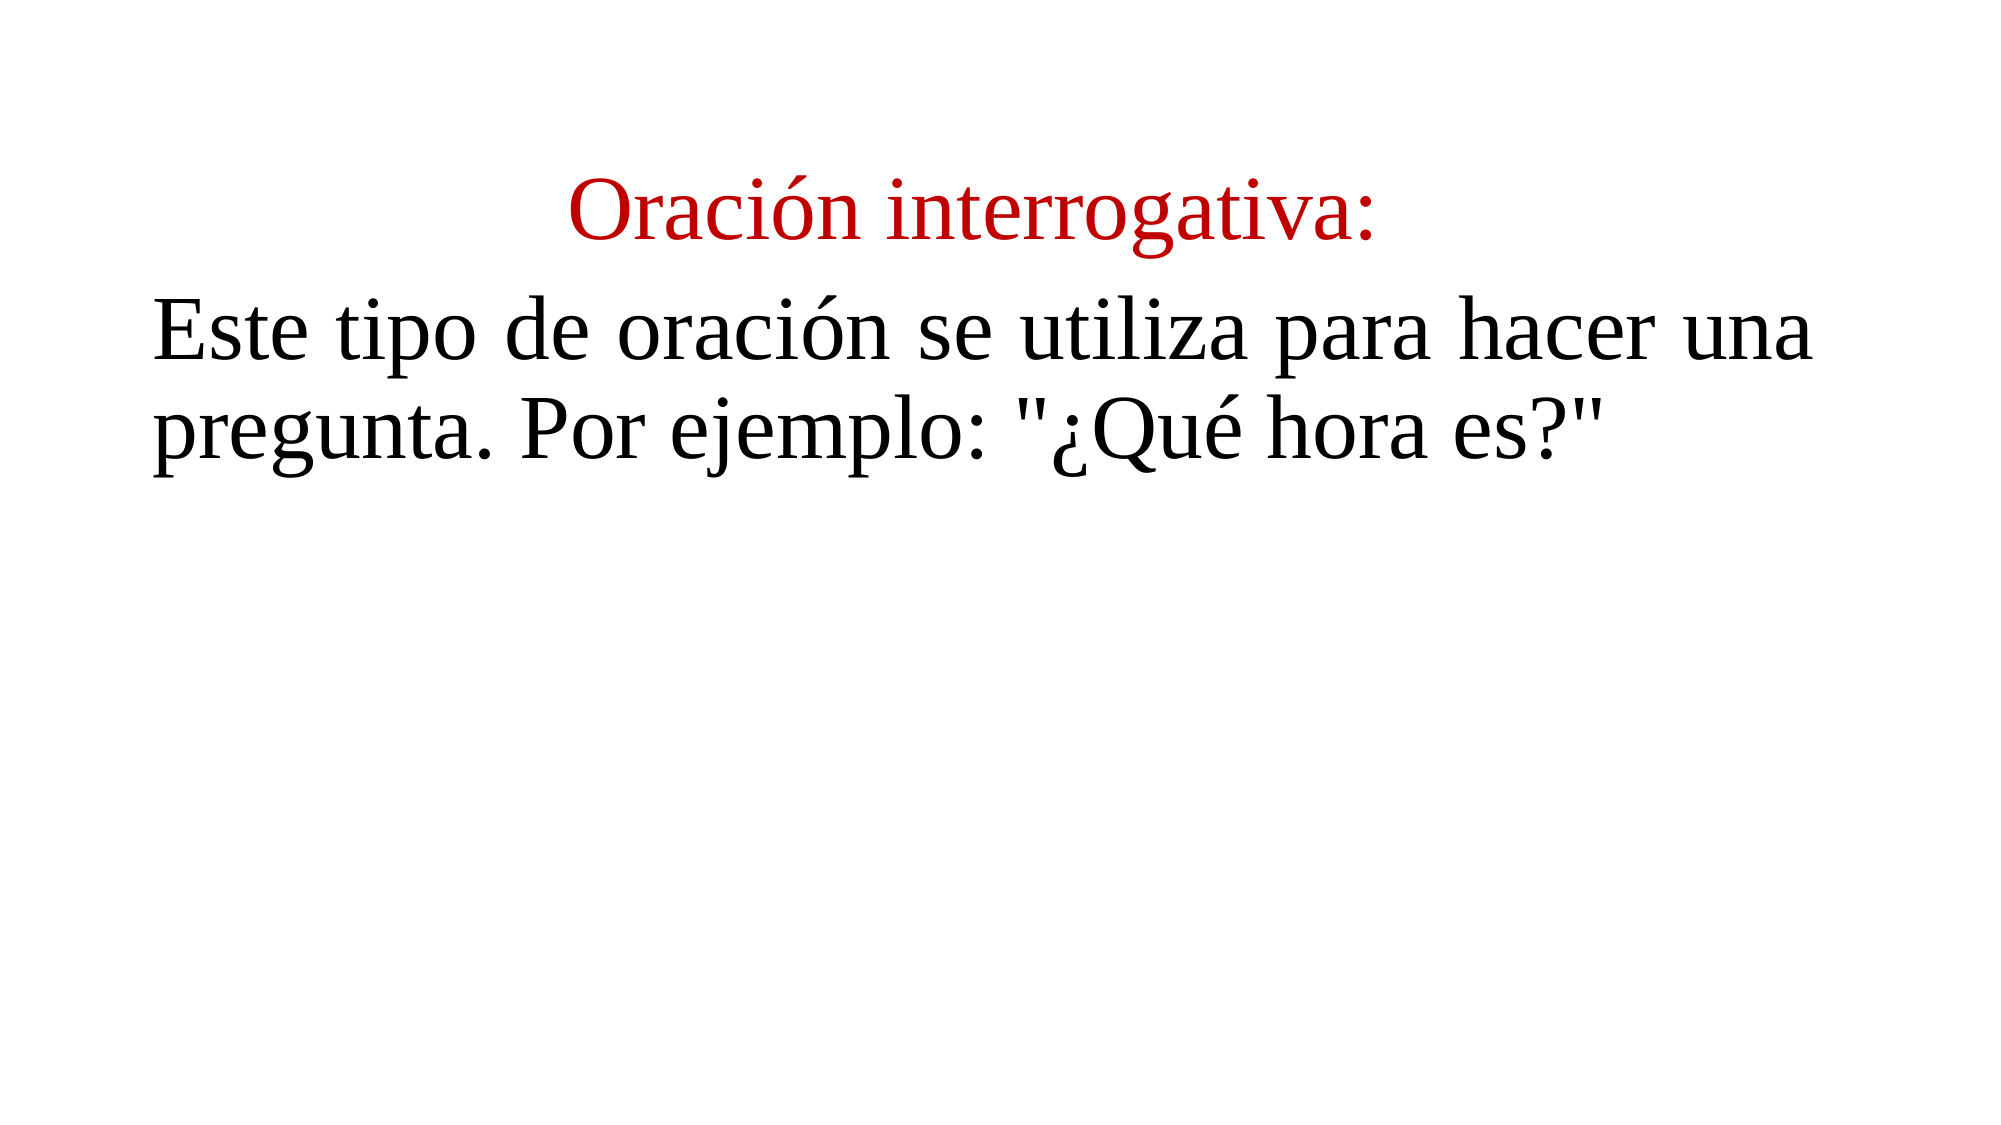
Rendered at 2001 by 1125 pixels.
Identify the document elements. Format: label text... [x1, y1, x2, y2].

list Oración interrogativa: Este tipo de oración se utiliza para hacer una pregunta. Por ejemplo: "¿Qué hora es?" [137, 153, 1863, 1014]
